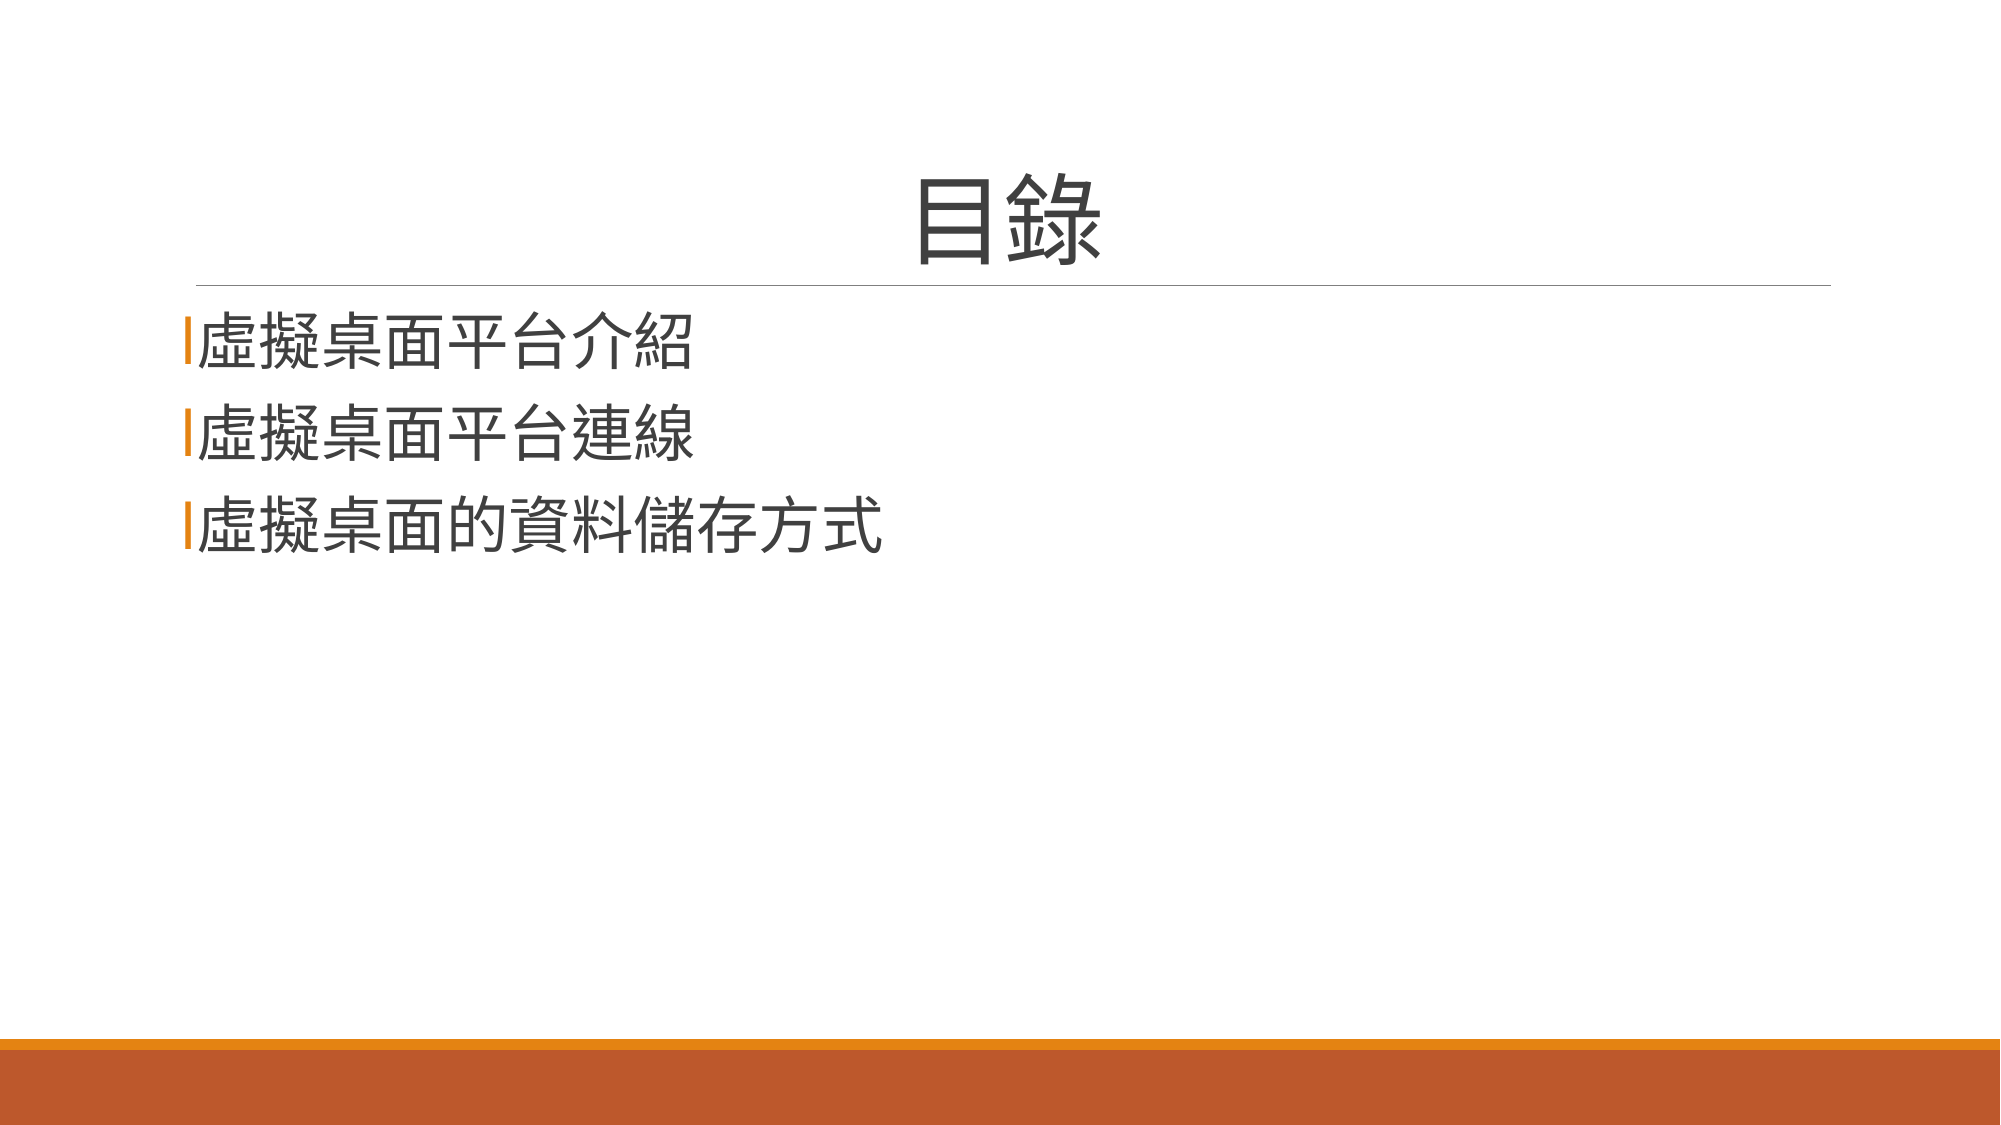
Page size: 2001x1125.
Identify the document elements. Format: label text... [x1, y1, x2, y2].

title 目錄 [180, 47, 1831, 286]
list 虛擬桌面平台介紹 虛擬桌面平台連線 虛擬桌面的資料儲存方式 [180, 302, 1831, 963]
